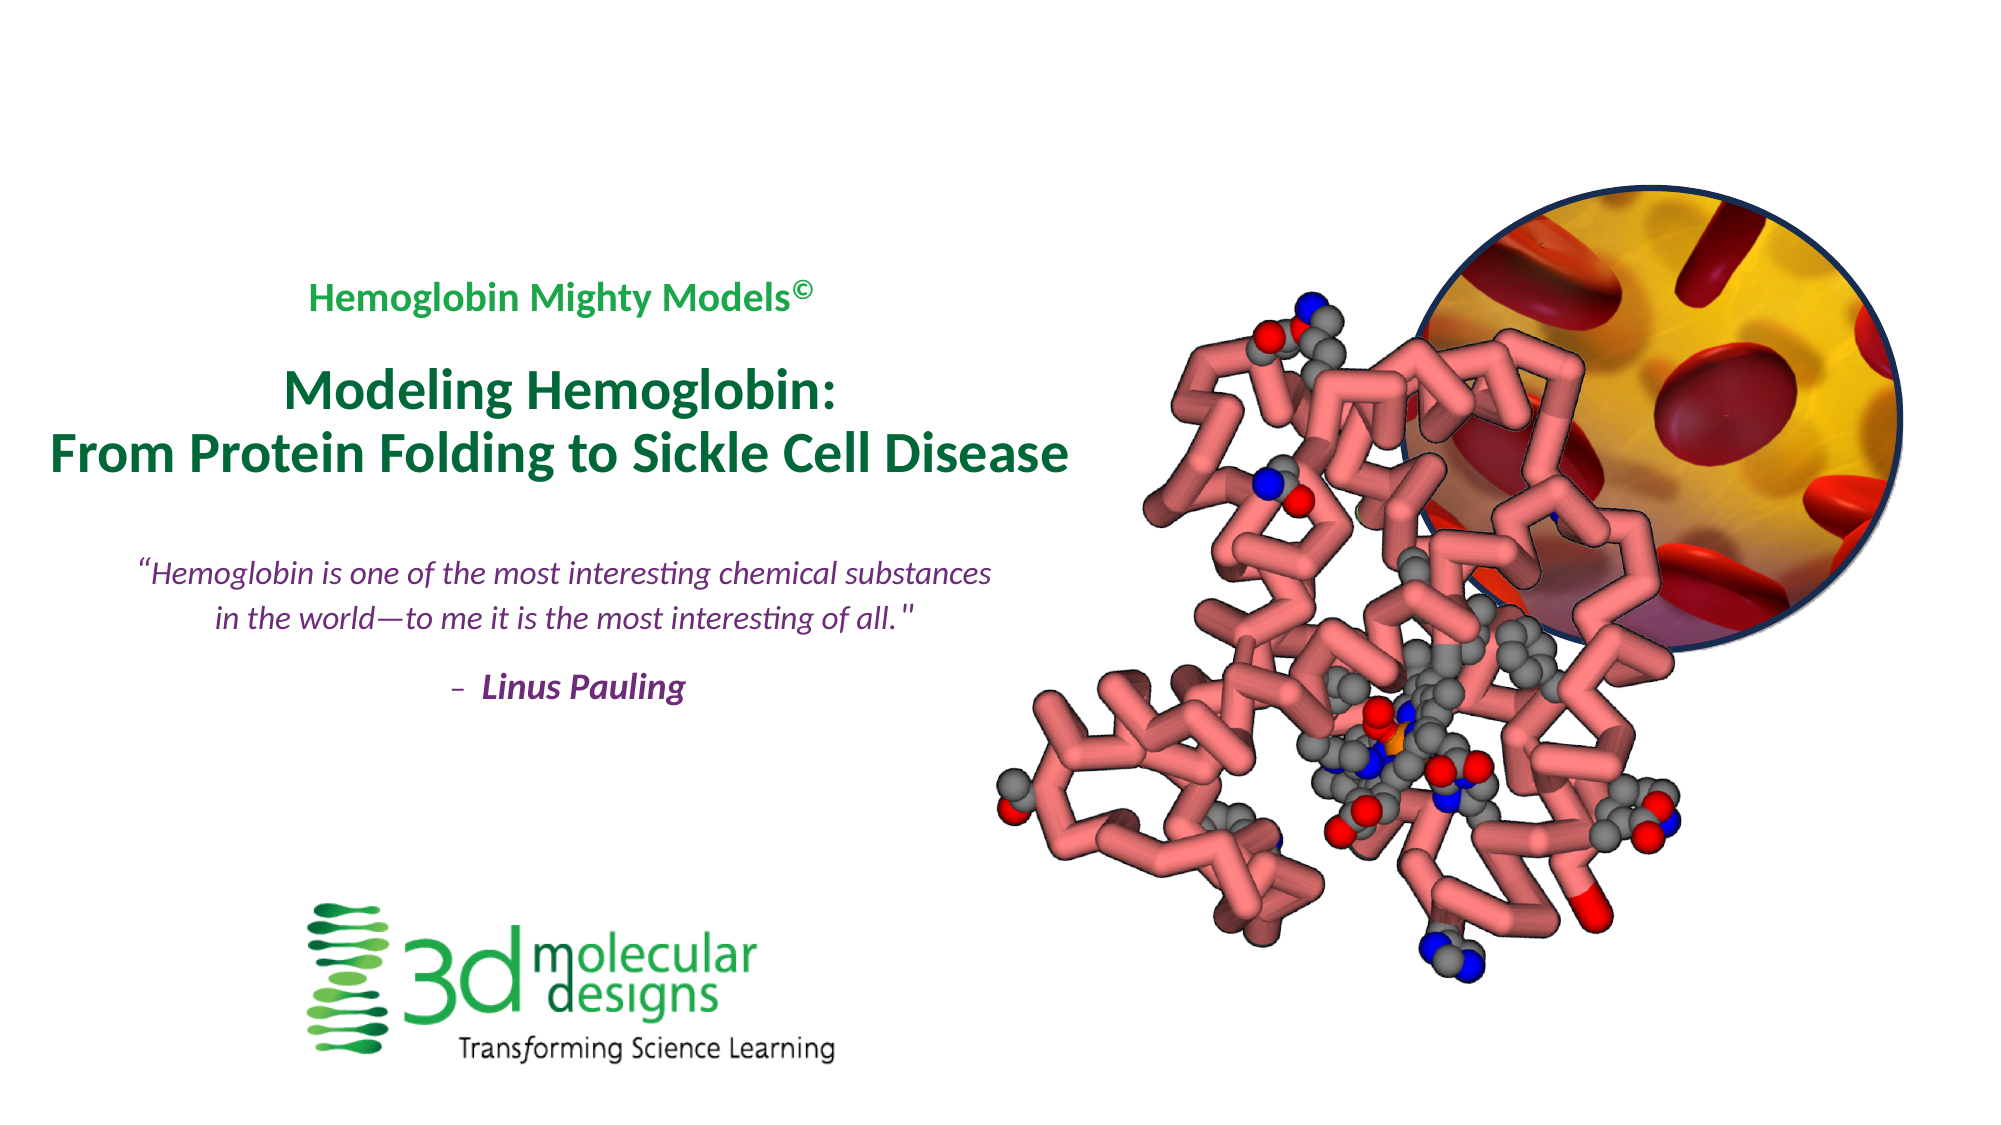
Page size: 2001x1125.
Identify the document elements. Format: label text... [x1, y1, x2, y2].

picture [282, 880, 858, 1088]
picture [975, 187, 1901, 1015]
text_box Modeling Hemoglobin: From Protein Folding to Sickle Cell Disease [0, 351, 1069, 495]
text_box “Hemoglobin is one of the most interesting chemical substances in the world—to me it is the most interesting of all." – Linus Pauling [119, 539, 1009, 722]
text_box Hemoglobin Mighty Models© [61, 262, 1062, 329]
picture [1693, 187, 1901, 381]
